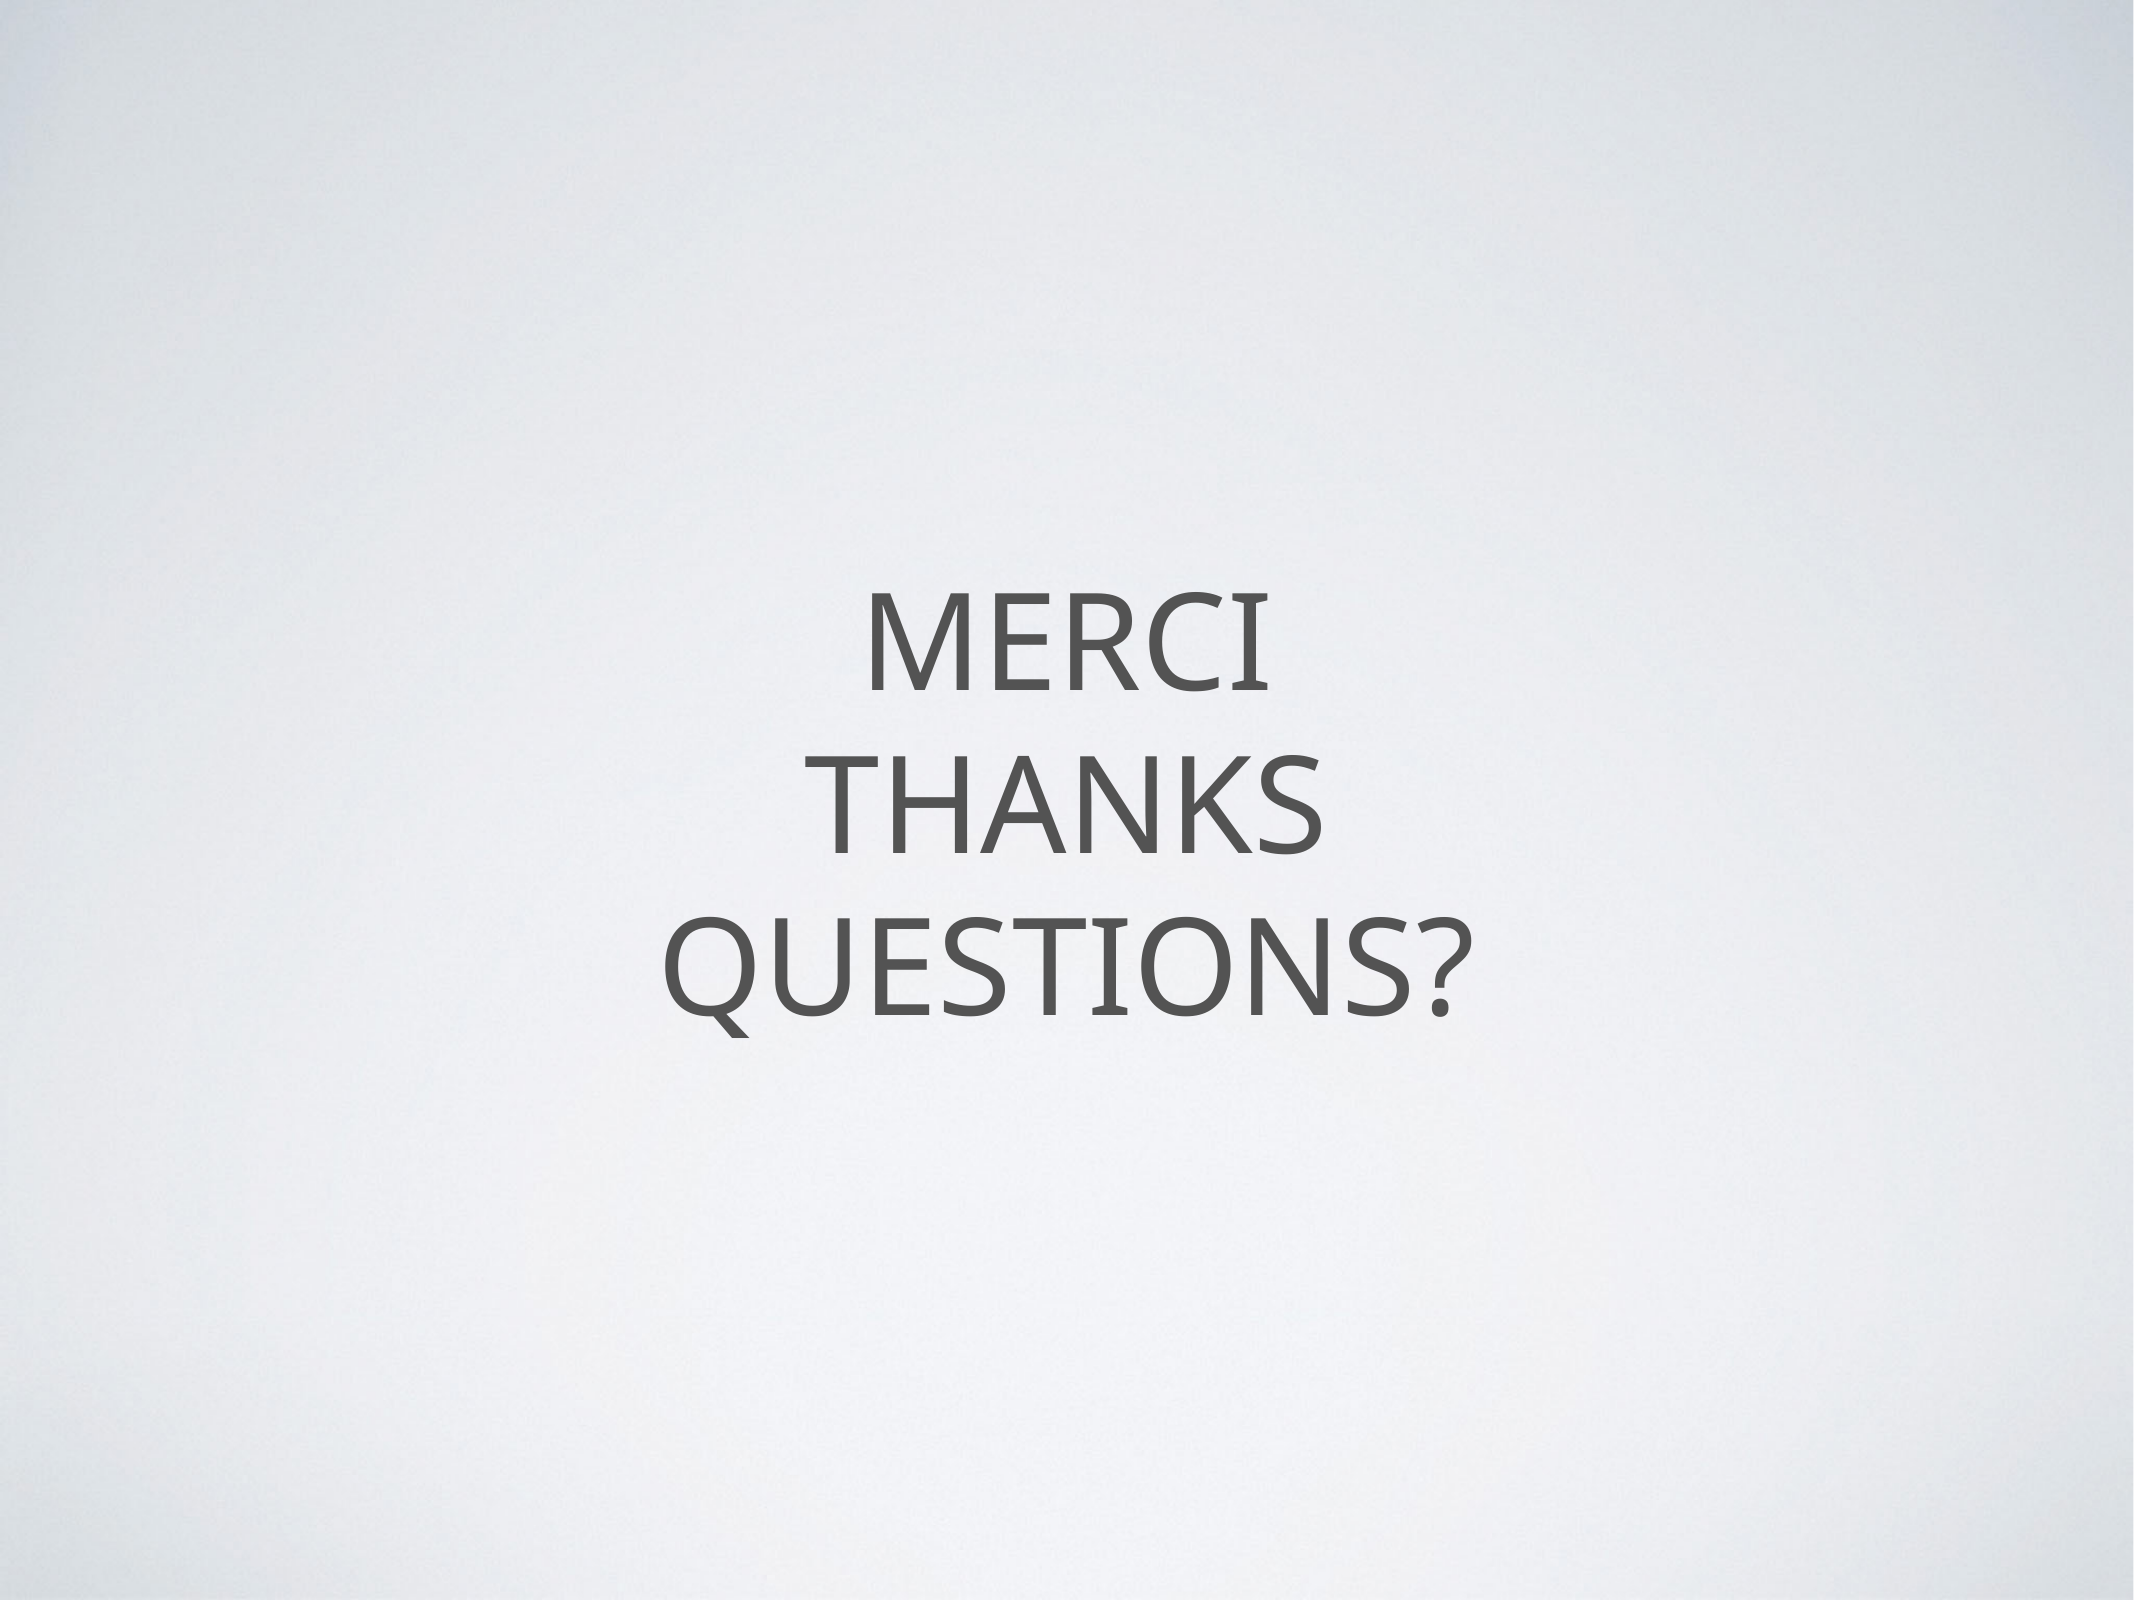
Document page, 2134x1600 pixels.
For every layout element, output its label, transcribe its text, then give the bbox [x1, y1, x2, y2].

title Merci Thanks Questions? [58, 533, 2076, 1065]
